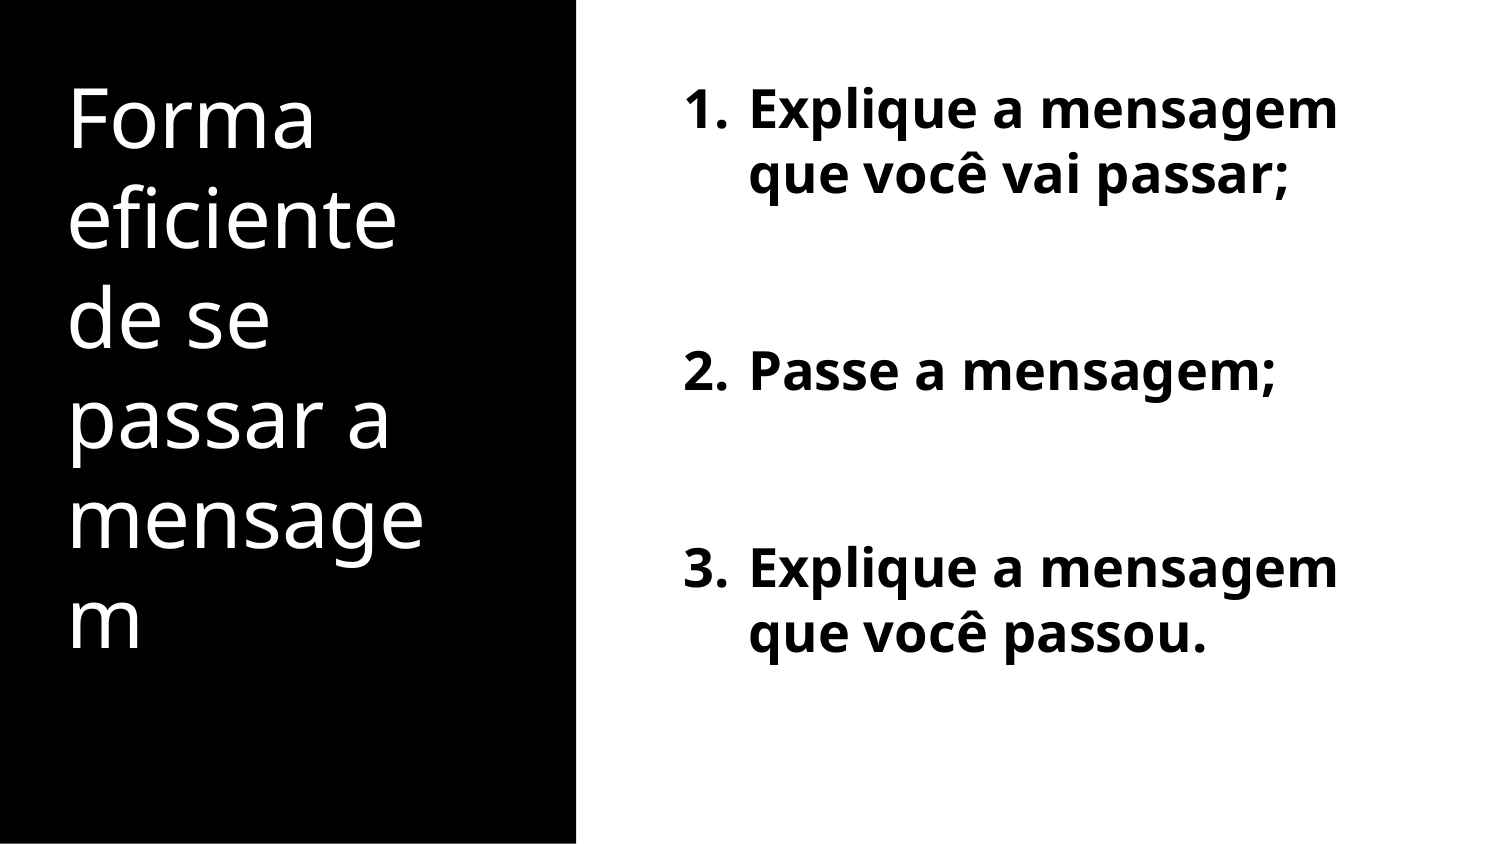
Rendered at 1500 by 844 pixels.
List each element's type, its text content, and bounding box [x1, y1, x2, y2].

title Forma eficiente de se passar a mensagem [51, 50, 483, 759]
list Explique a mensagem que você vai passar; Passe a mensagem; Explique a mensagem que você passou. [658, 59, 1454, 759]
